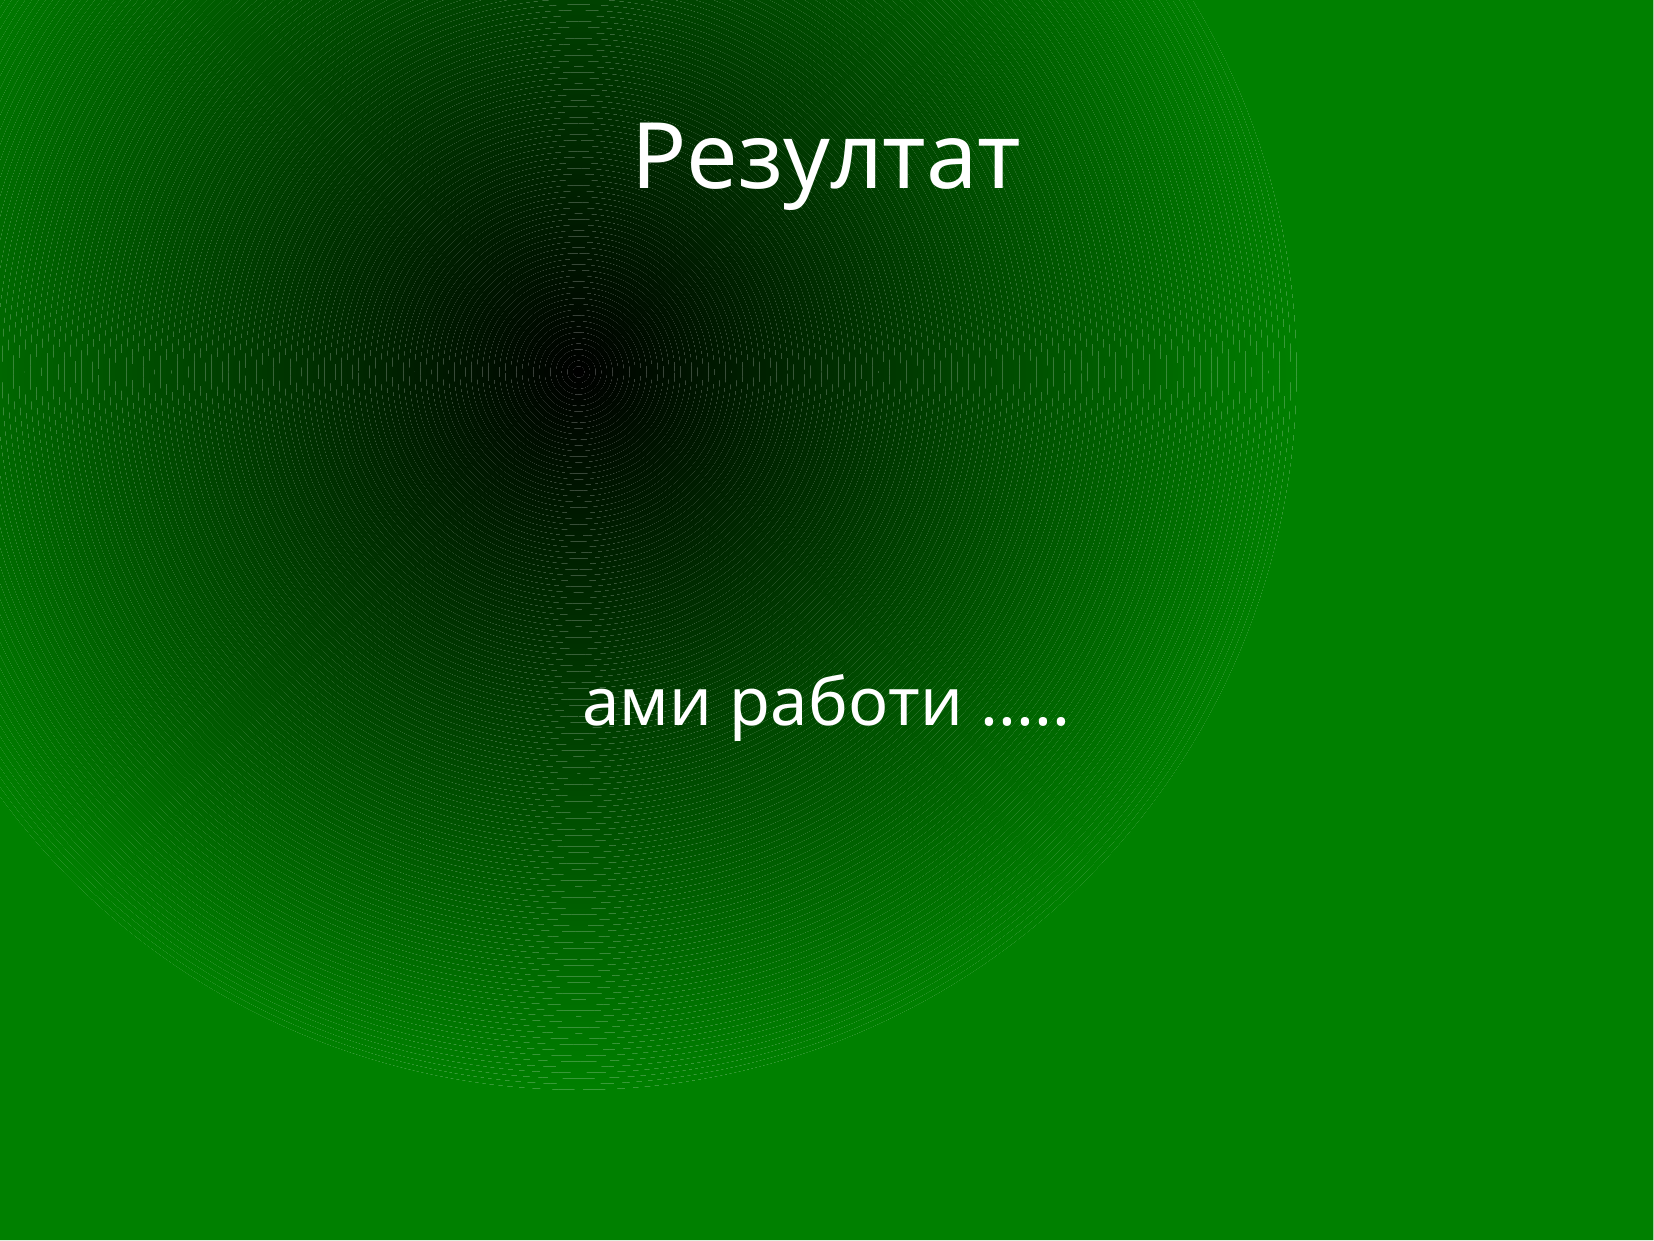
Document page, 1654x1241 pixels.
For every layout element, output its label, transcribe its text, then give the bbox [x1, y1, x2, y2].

subtitle ами работи ..... [82, 290, 1571, 1109]
title Резултат [82, 49, 1571, 257]
